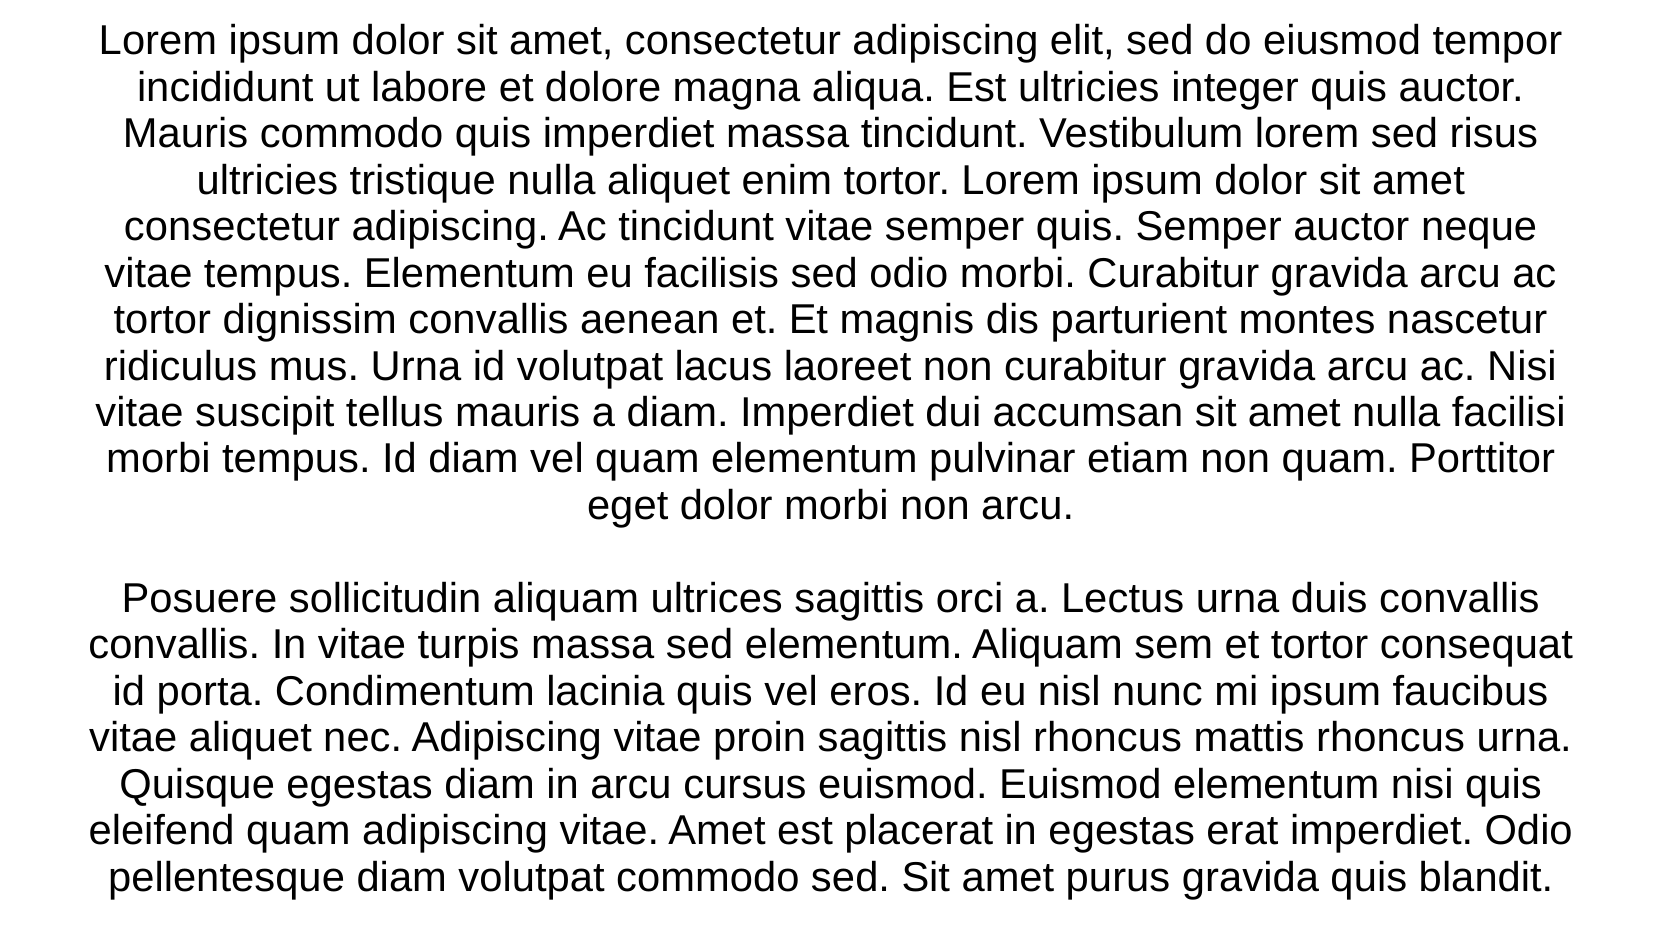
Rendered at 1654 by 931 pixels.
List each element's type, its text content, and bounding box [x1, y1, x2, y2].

subtitle Lorem ipsum dolor sit amet, consectetur adipiscing elit, sed do eiusmod tempor incididunt ut labore et dolore magna aliqua. Est ultricies integer quis auctor. Mauris commodo quis imperdiet massa tincidunt. Vestibulum lorem sed risus ultricies tristique nulla aliquet enim tortor. Lorem ipsum dolor sit amet consectetur adipiscing. Ac tincidunt vitae semper quis. Semper auctor neque vitae tempus. Elementum eu facilisis sed odio morbi. Curabitur gravida arcu ac tortor dignissim convallis aenean et. Et magnis dis parturient montes nascetur ridiculus mus. Urna id volutpat lacus laoreet non curabitur gravida arcu ac. Nisi vitae suscipit tellus mauris a diam. Imperdiet dui accumsan sit amet nulla facilisi morbi tempus. Id diam vel quam elementum pulvinar etiam non quam. Porttitor eget dolor morbi non arcu. Posuere sollicitudin aliquam ultrices sagittis orci a. Lectus urna duis convallis convallis. In vitae turpis massa sed elementum. Aliquam sem et tortor consequat id porta. Condimentum lacinia quis vel eros. Id eu nisl nunc mi ipsum faucibus vitae aliquet nec. Adipiscing vitae proin sagittis nisl rhoncus mattis rhoncus urna. Quisque egestas diam in arcu cursus euismod. Euismod elementum nisi quis eleifend quam adipiscing vitae. Amet est placerat in egestas erat imperdiet. Odio pellentesque diam volutpat commodo sed. Sit amet purus gravida quis blandit. [86, 16, 1576, 901]
